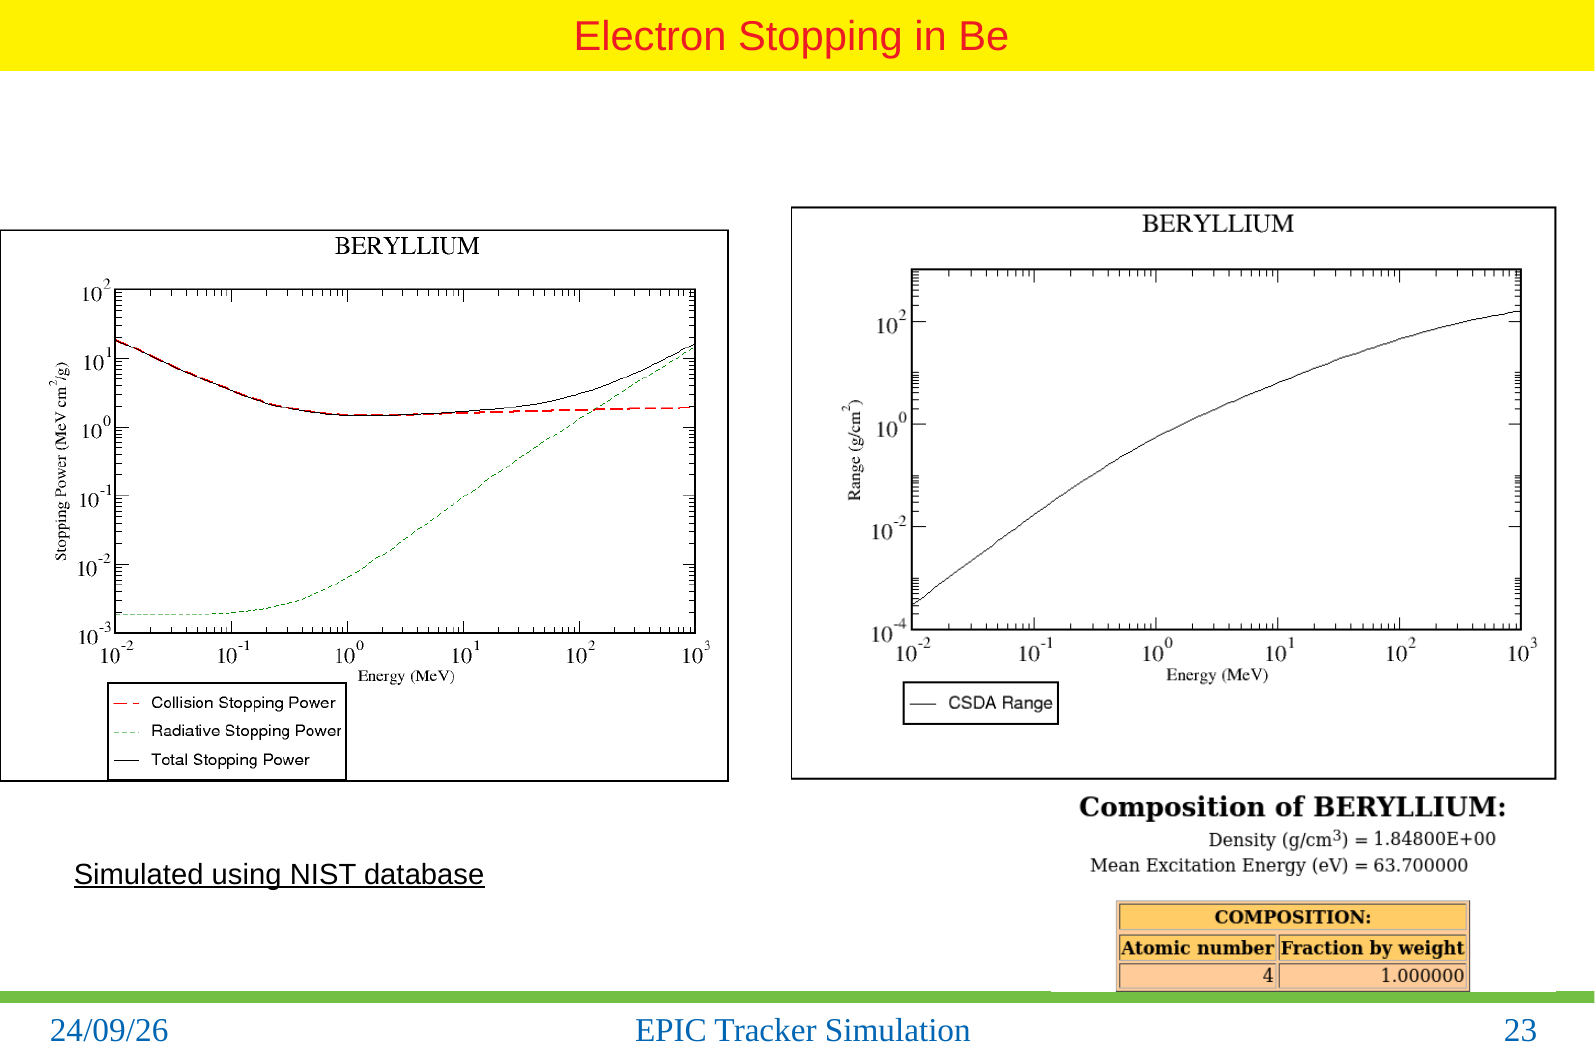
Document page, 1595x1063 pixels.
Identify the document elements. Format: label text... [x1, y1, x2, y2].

picture [791, 176, 1595, 992]
title Electron Stopping in Be [0, 0, 1595, 71]
text_box Simulated using NIST database [59, 850, 686, 950]
picture [0, 200, 765, 792]
